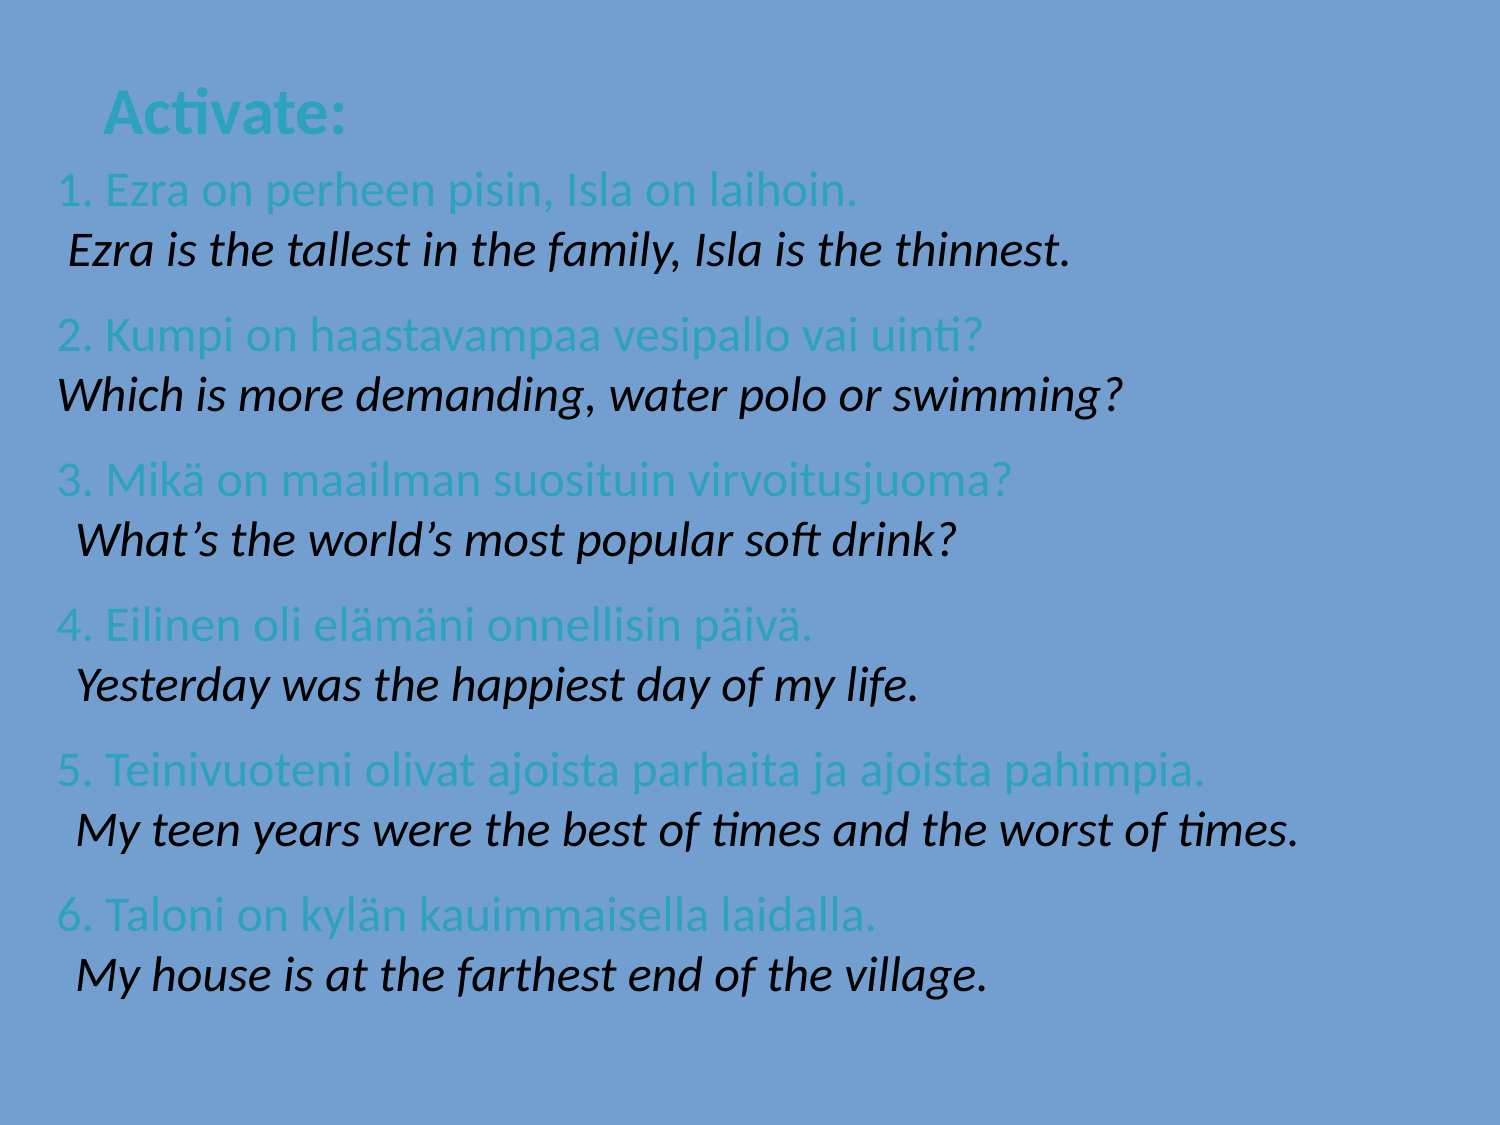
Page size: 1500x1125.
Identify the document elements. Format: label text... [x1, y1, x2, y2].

title Activate: [88, 54, 1439, 149]
list 1. Ezra on perheen pisin, Isla on laihoin. Ezra is the tallest in the family, Isla is the thinnest. 2. Kumpi on haastavampaa vesipallo vai uinti? Which is more demanding, water polo or swimming? 3. Mikä on maailman suosituin virvoitusjuoma? What’s the world’s most popular soft drink? 4. Eilinen oli elämäni onnellisin päivä. Yesterday was the happiest day of my life. 5. Teinivuoteni olivat ajoista parhaita ja ajoista pahimpia. My teen years were the best of times and the worst of times. 6. Taloni on kylän kauimmaisella laidalla. My house is at the farthest end of the village. [41, 149, 1483, 1024]
